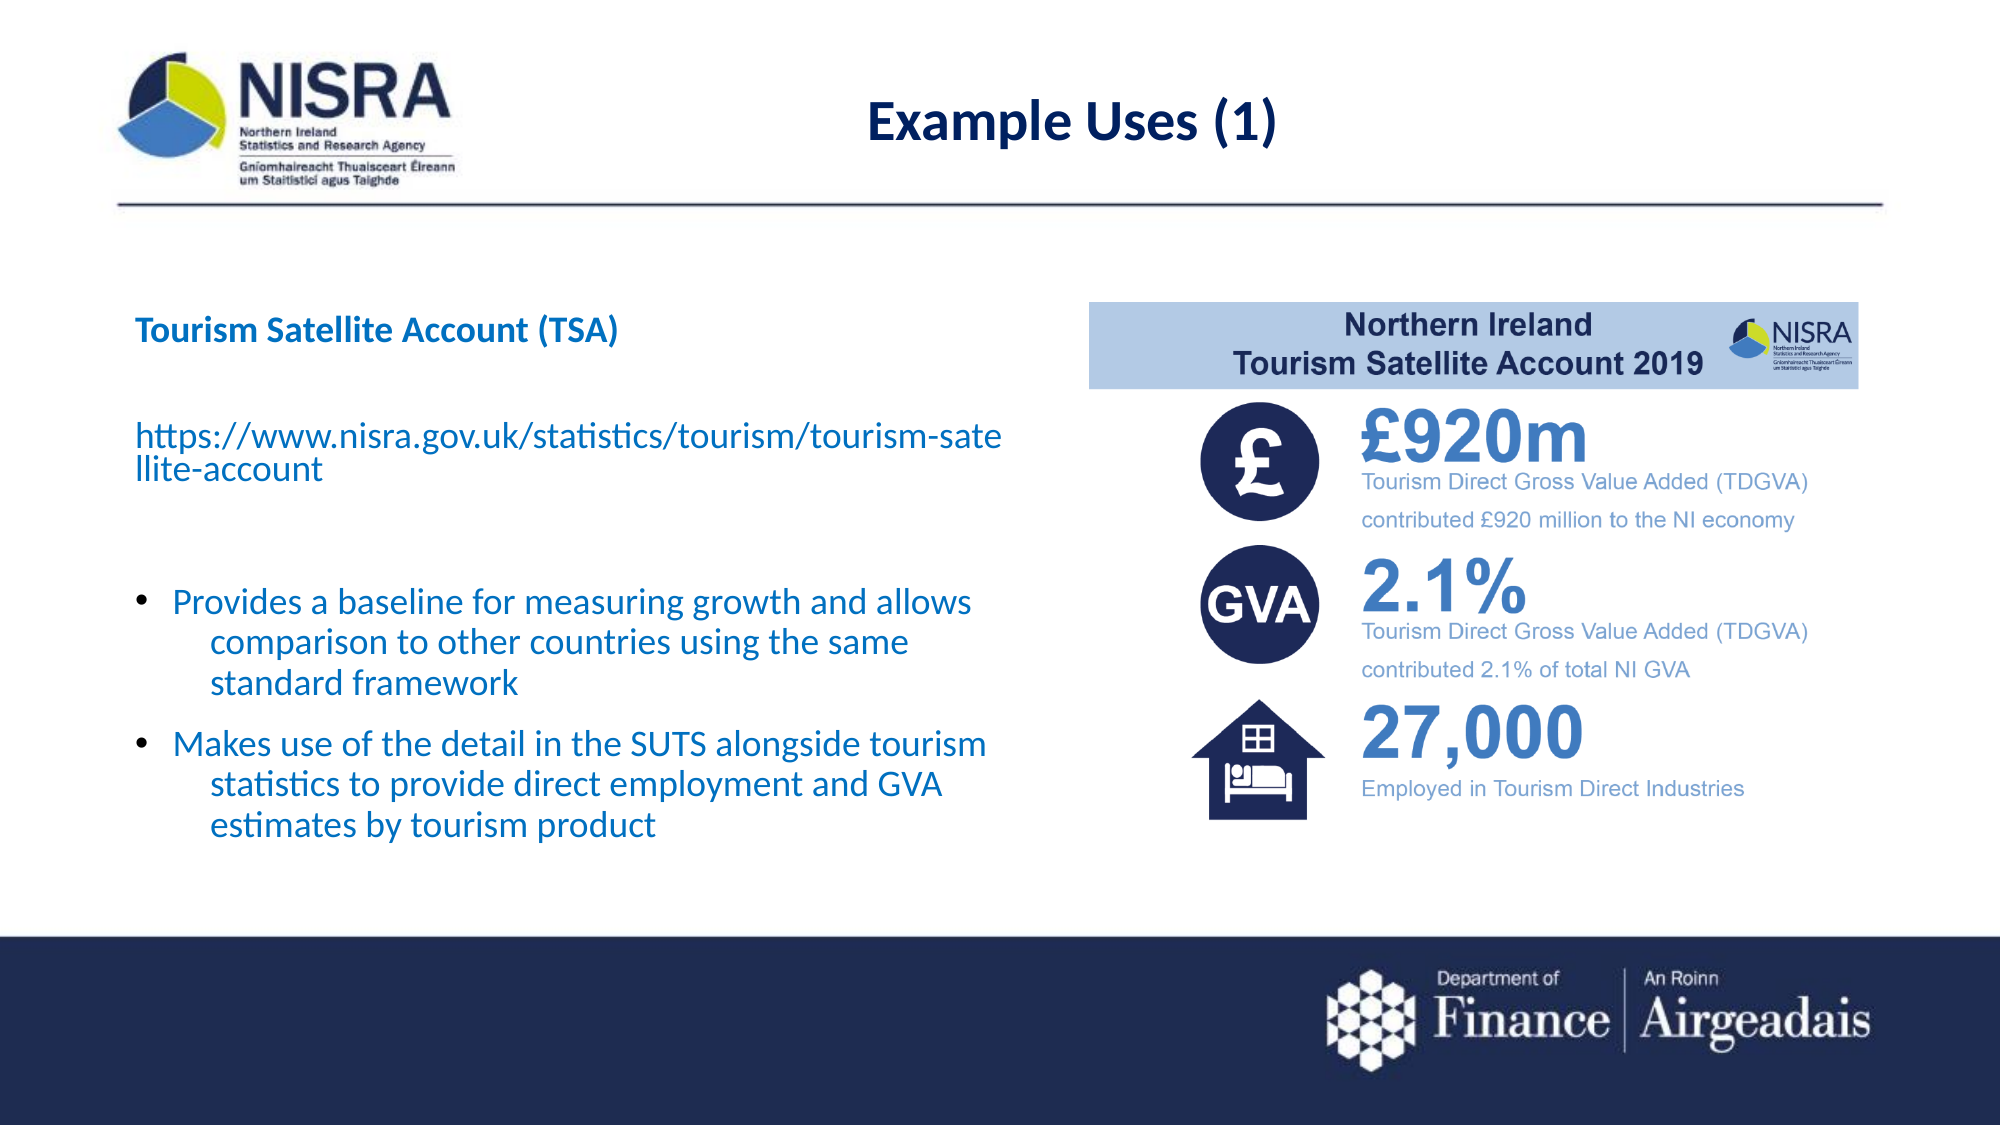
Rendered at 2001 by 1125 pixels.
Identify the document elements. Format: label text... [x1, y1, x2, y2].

list Tourism Satellite Account (TSA) https://www.nisra.gov.uk/statistics/tourism/tourism-satellite-account Provides a baseline for measuring growth and allows comparison to other countries using the same standard framework Makes use of the detail in the SUTS alongside tourism statistics to provide direct employment and GVA estimates by tourism product [120, 302, 1021, 823]
picture [1086, 302, 1861, 823]
text_box Example Uses (1) [852, 74, 1529, 161]
